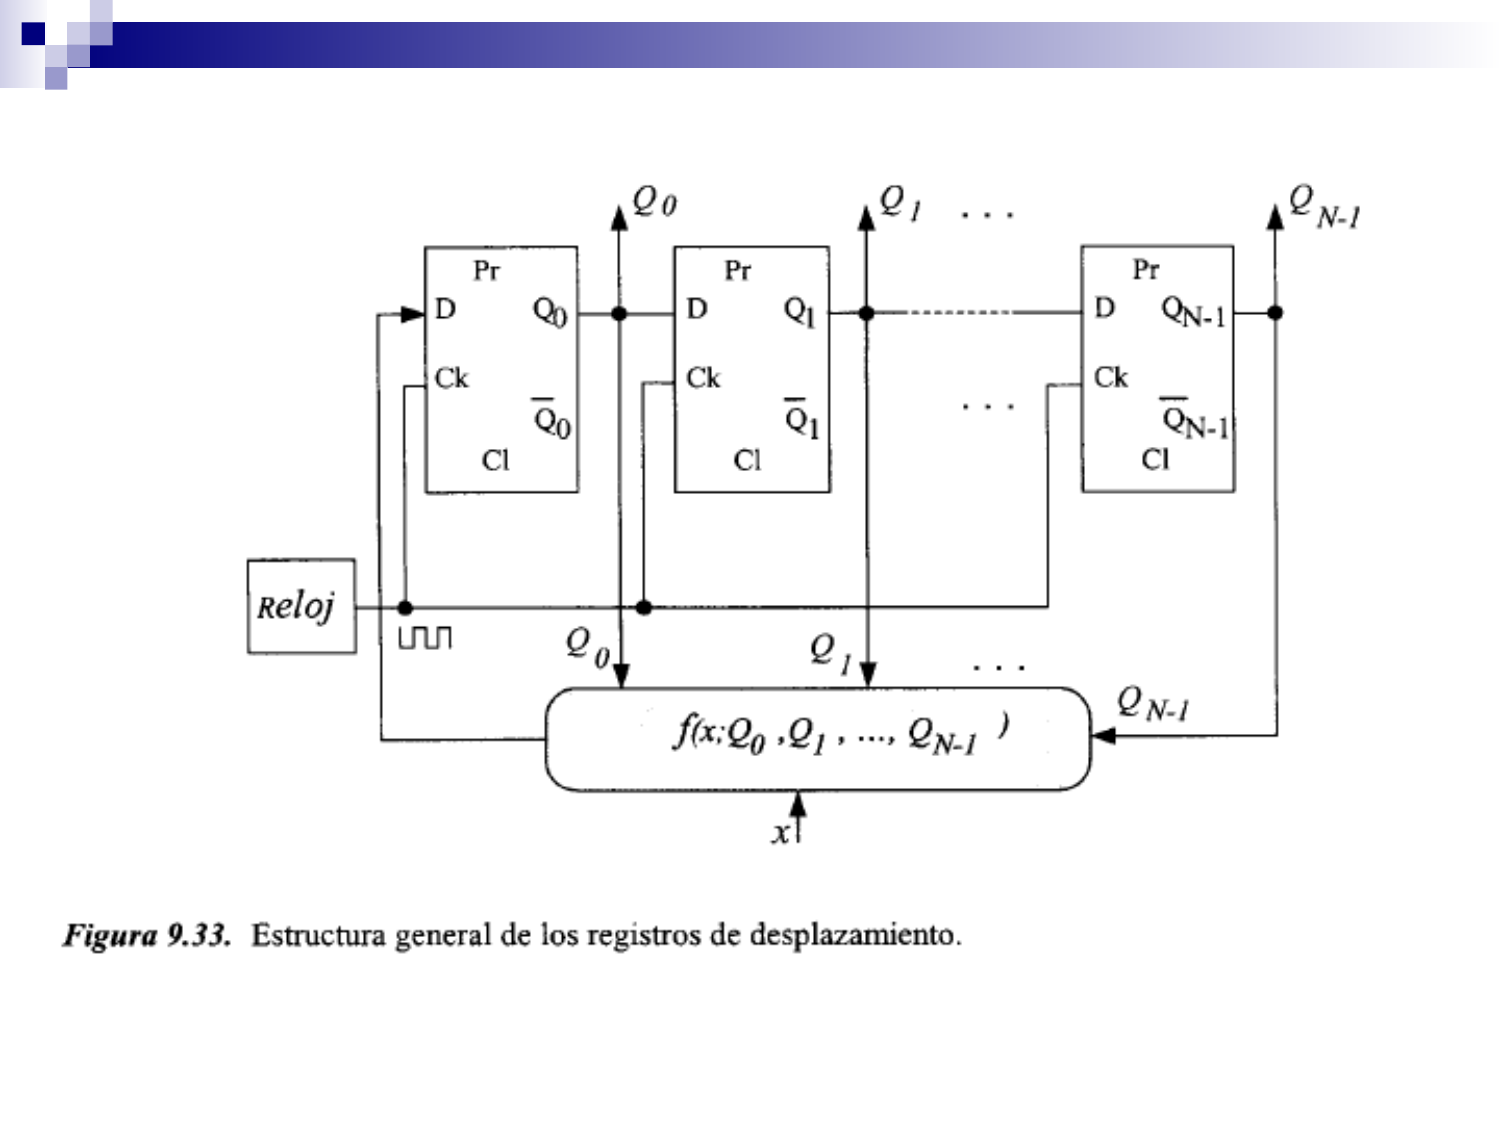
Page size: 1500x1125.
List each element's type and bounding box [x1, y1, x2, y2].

picture [37, 161, 1462, 964]
